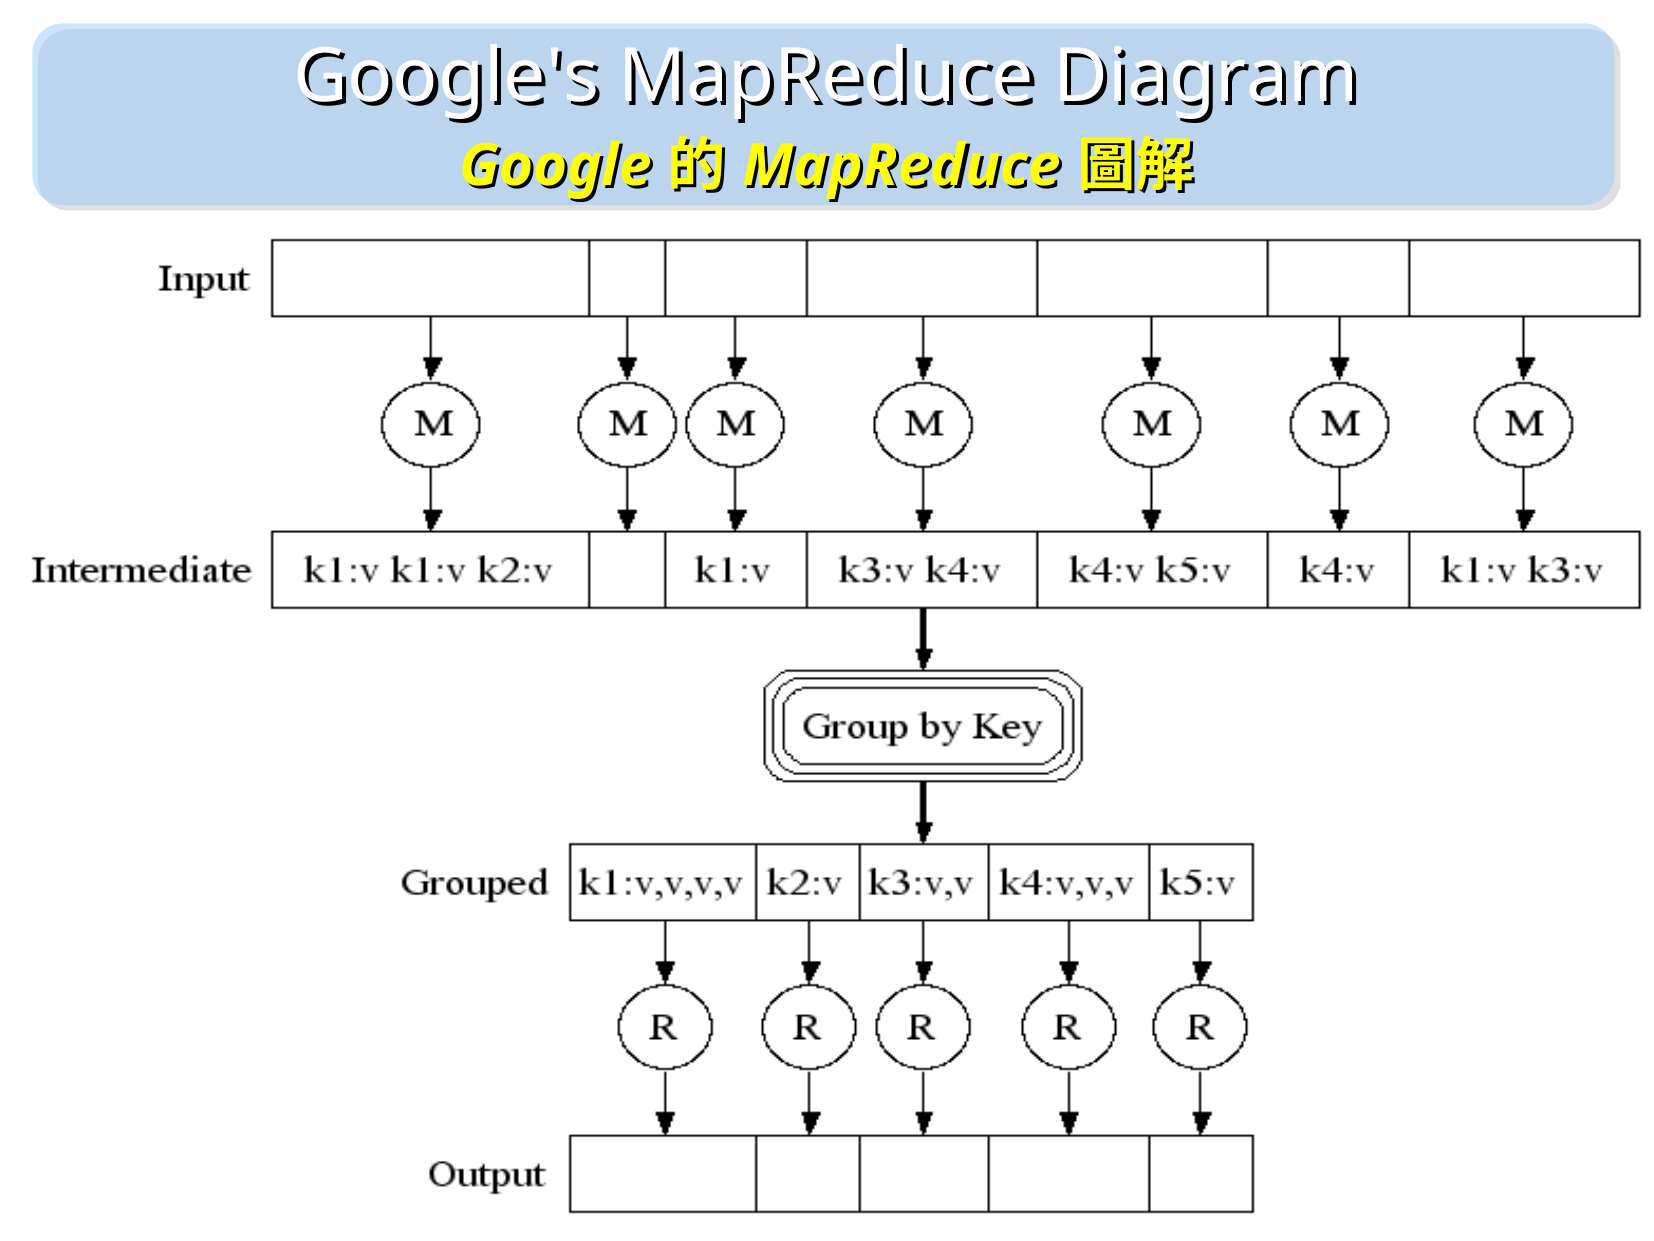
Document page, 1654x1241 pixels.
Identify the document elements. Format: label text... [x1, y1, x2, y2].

text_box [32, 23, 1615, 206]
title Google's MapReduce Diagram Google的MapReduce圖解 [123, 28, 1530, 196]
text_box [0, 212, 1654, 1241]
